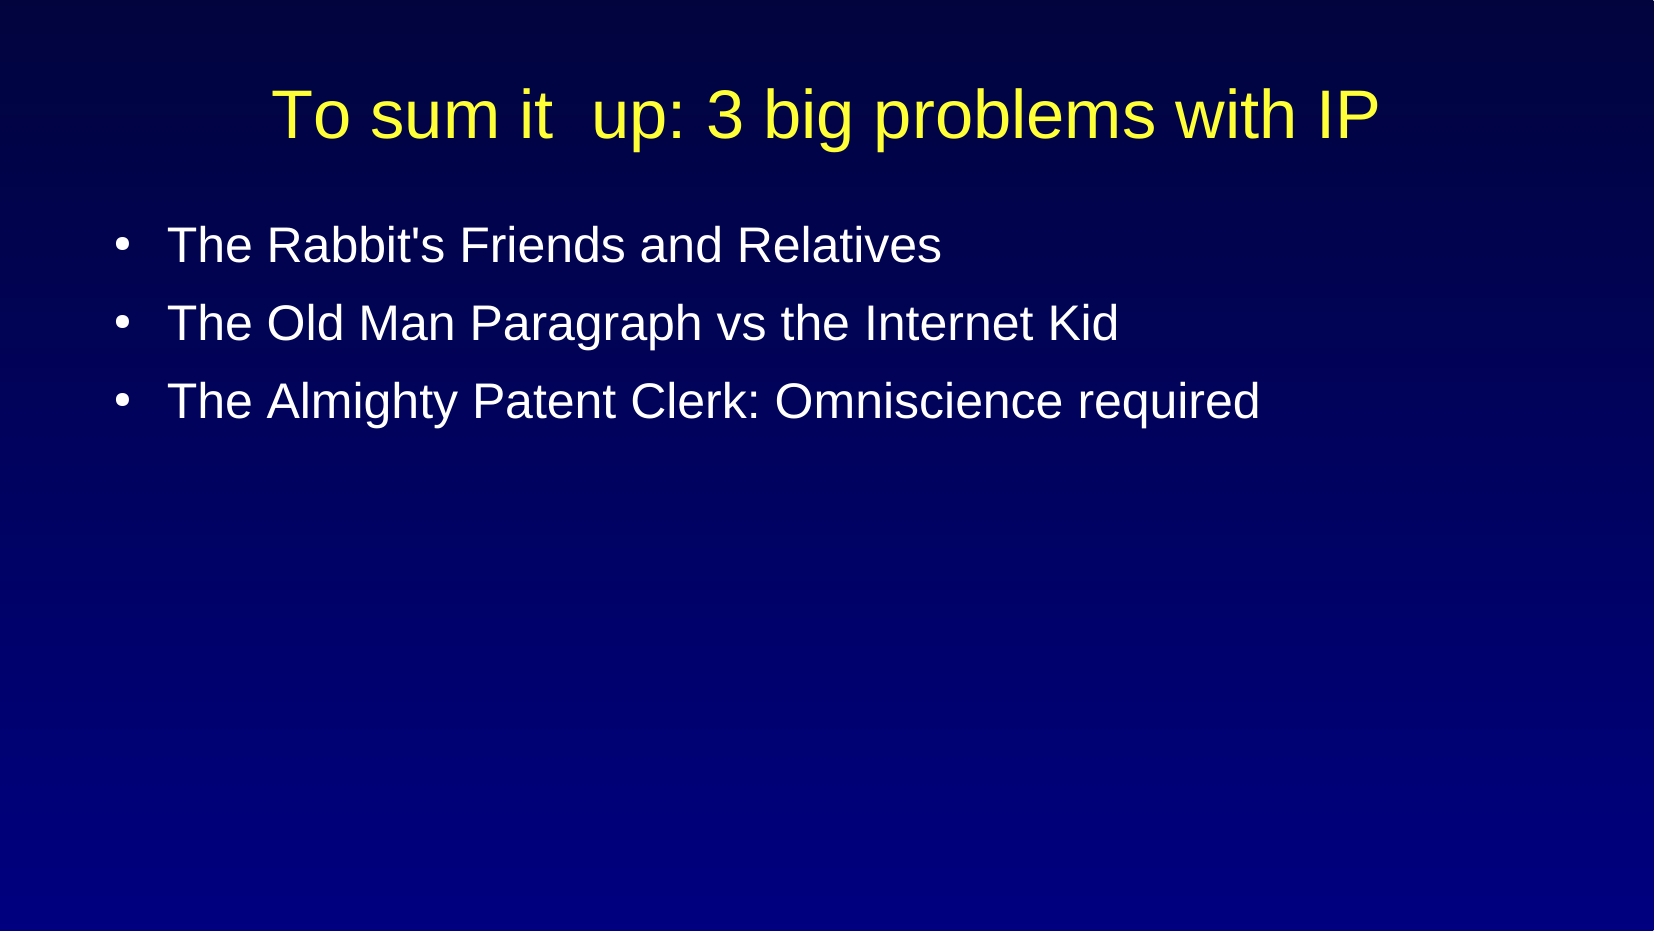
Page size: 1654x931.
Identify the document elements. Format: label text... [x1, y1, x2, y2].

title To sum it up: 3 big problems with IP [82, 37, 1571, 193]
list The Rabbit's Friends and Relatives The Old Man Paragraph vs the Internet Kid The Almighty Patent Clerk: Omniscience required [82, 217, 1571, 758]
